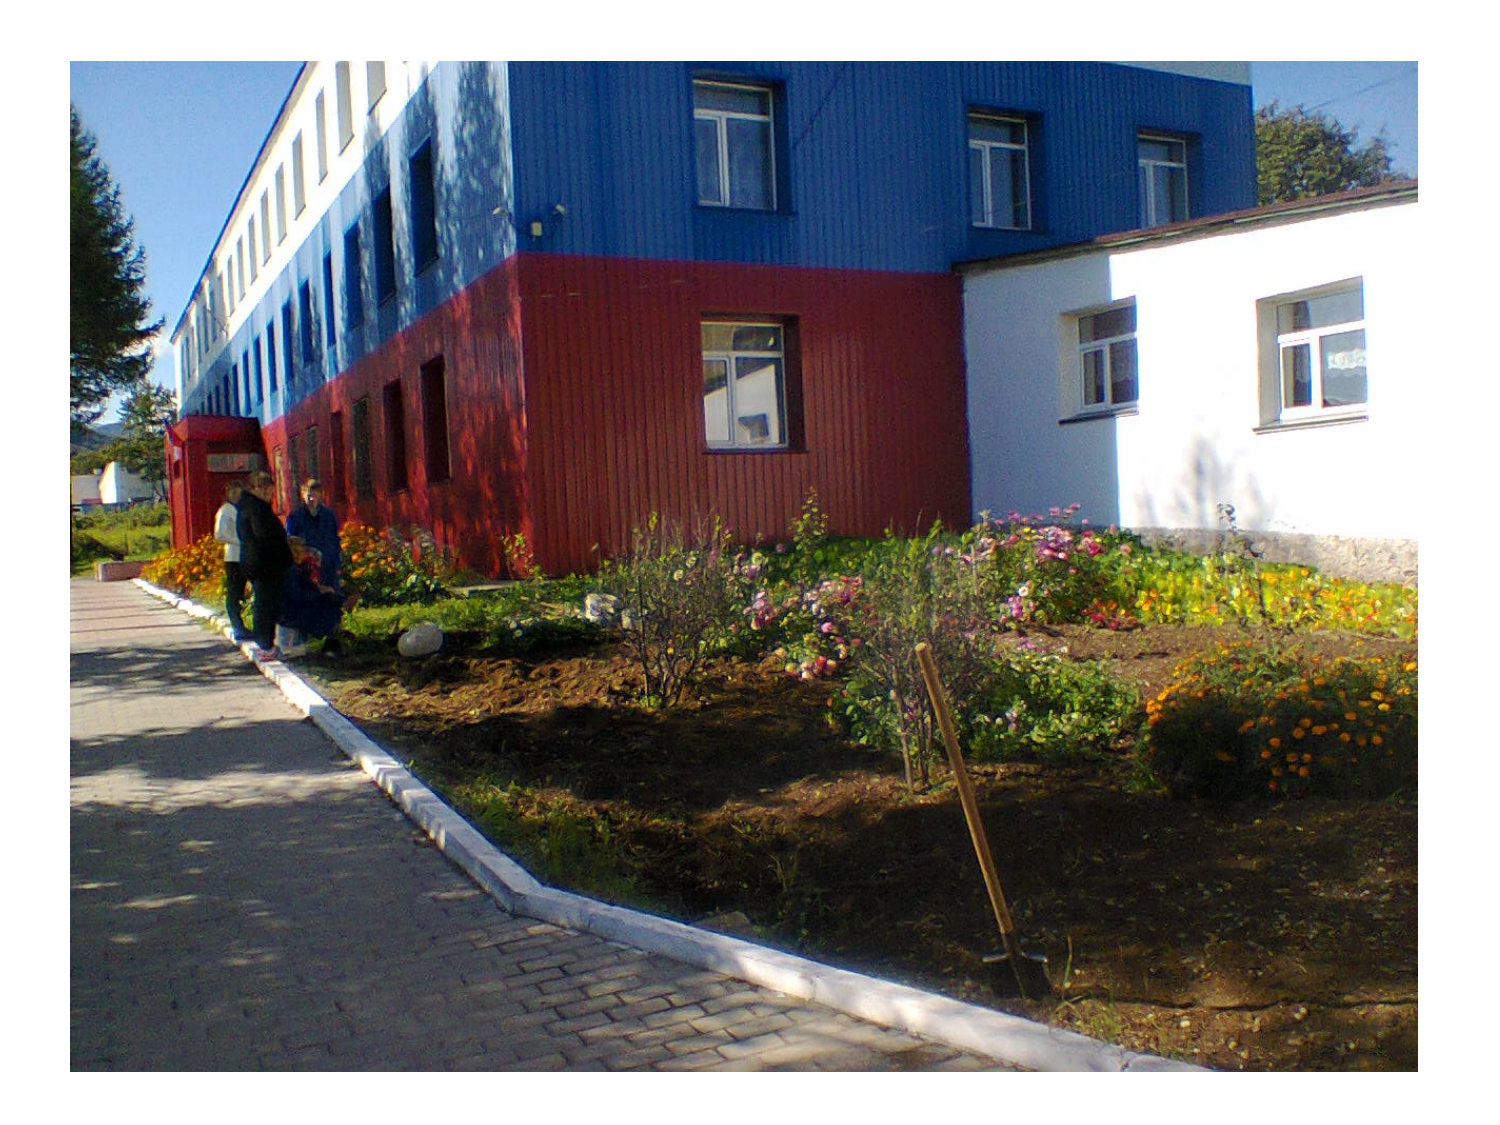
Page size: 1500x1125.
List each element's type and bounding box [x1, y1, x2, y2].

picture [70, 61, 1418, 1072]
